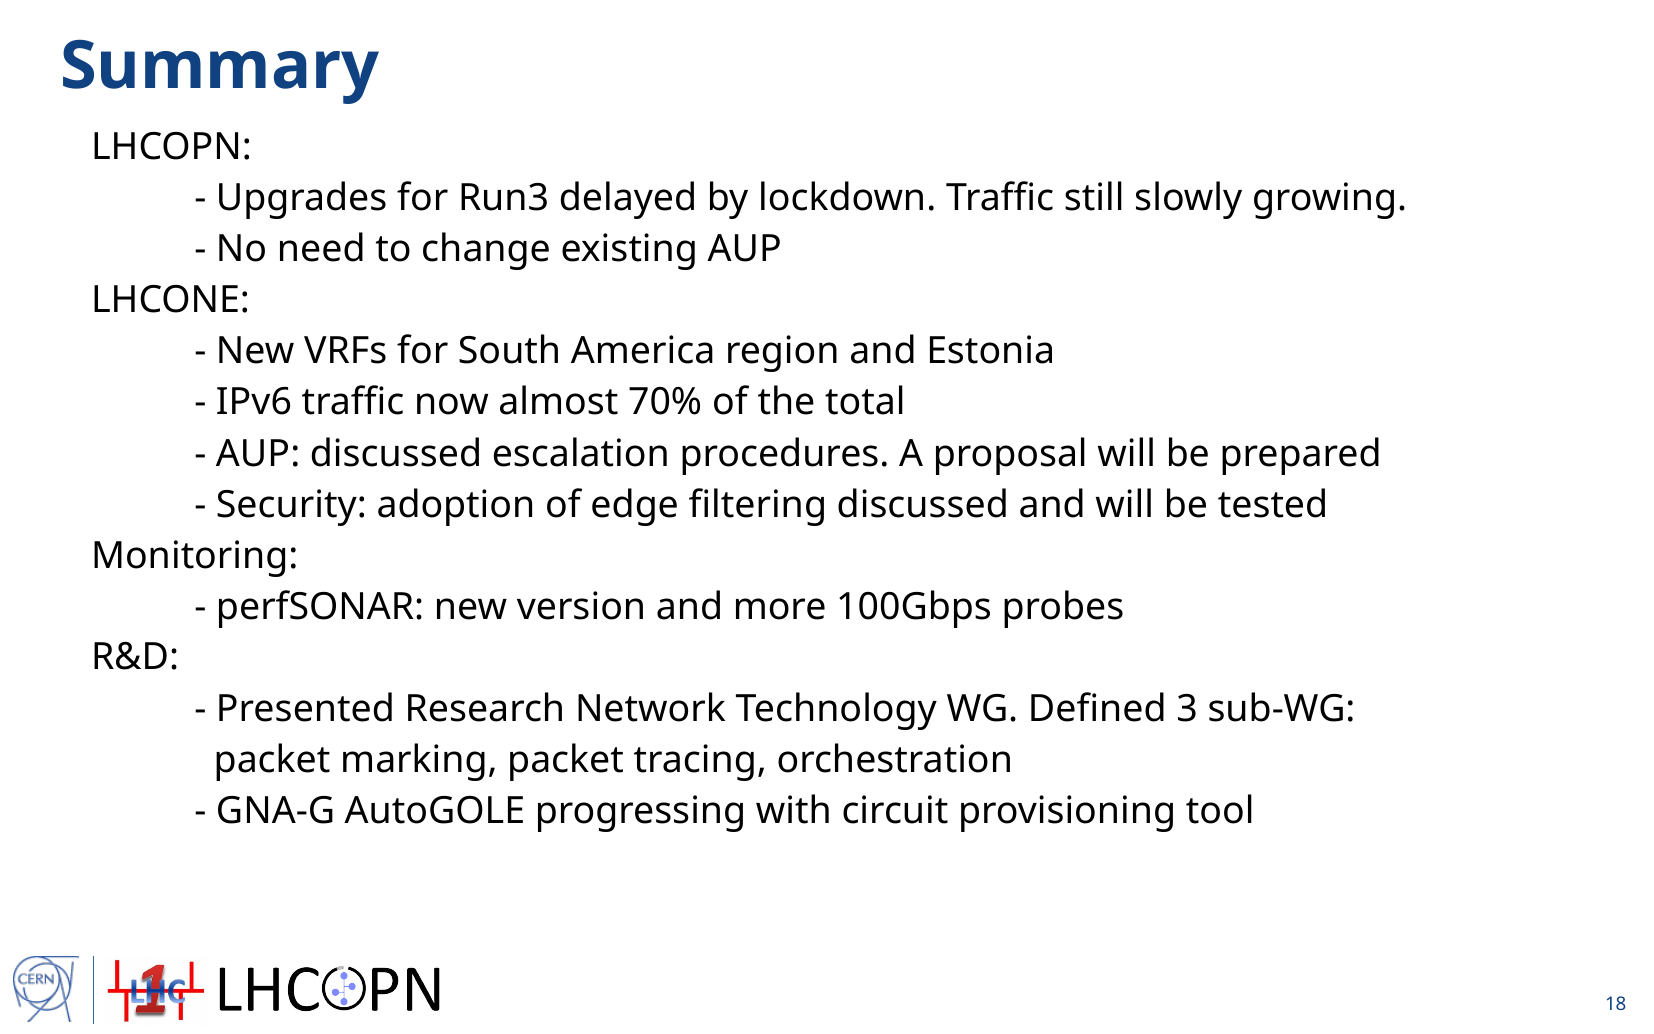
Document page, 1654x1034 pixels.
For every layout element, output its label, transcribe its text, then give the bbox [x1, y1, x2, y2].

picture [13, 956, 76, 1032]
title Summary [60, 0, 1528, 138]
text_box LHCOPN: - Upgrades for Run3 delayed by lockdown. Traffic still slowly growing. - No need to change existing AUP LHCONE: - New VRFs for South America region and Estonia - IPv6 traffic now almost 70% of the total - AUP: discussed escalation procedures. A proposal will be prepared - Security: adoption of edge filtering discussed and will be tested Monitoring: - perfSONAR: new version and more 100Gbps probes R&D: - Presented Research Network Technology WG. Defined 3 sub-WG: packet marking, packet tracing, orchestration - GNA-G AutoGOLE progressing with circuit provisioning tool [76, 112, 1632, 1034]
